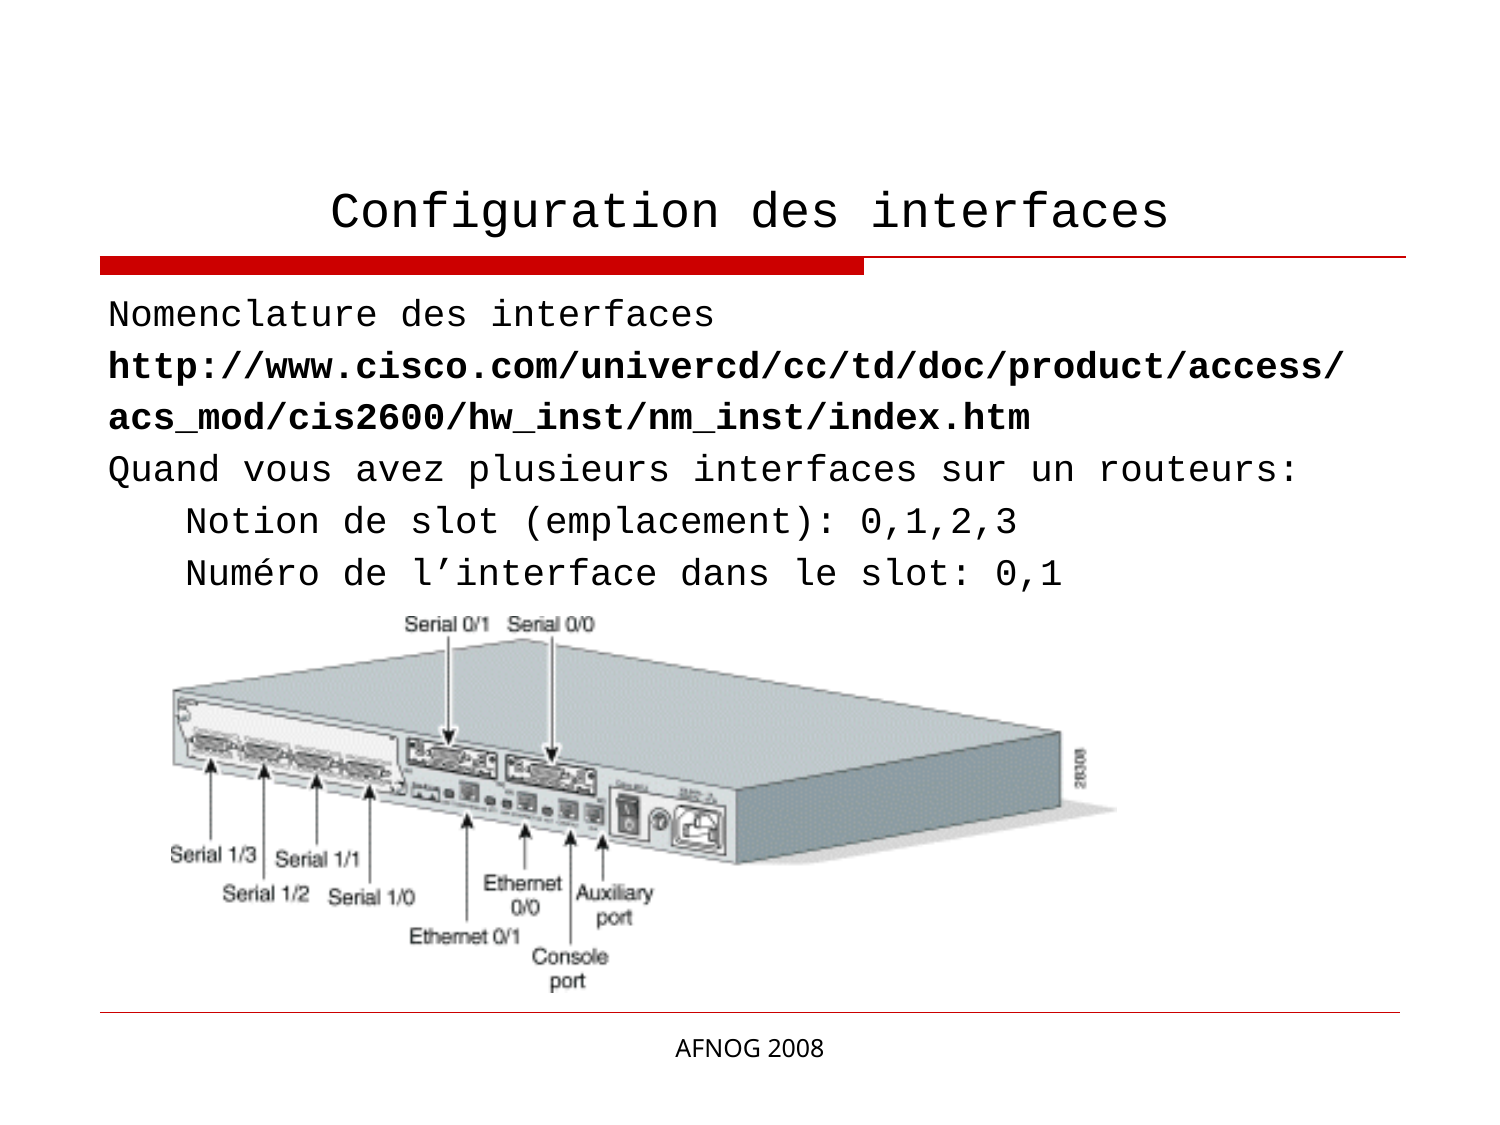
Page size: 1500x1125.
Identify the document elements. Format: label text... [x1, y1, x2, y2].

title Configuration des interfaces [94, 49, 1407, 250]
text_box [171, 616, 1117, 993]
text_box AFNOG 2008 [512, 1024, 988, 1103]
list Nomenclature des interfaces http://www.cisco.com/univercd/cc/td/doc/product/access/ acs_mod/cis2600/hw_inst/nm_inst/index.htm Quand vous avez plusieurs interfaces sur un routeurs: Notion de slot (emplacement): 0,1,2,3 Numéro de l’interface dans le slot: 0,1 [92, 287, 1380, 988]
